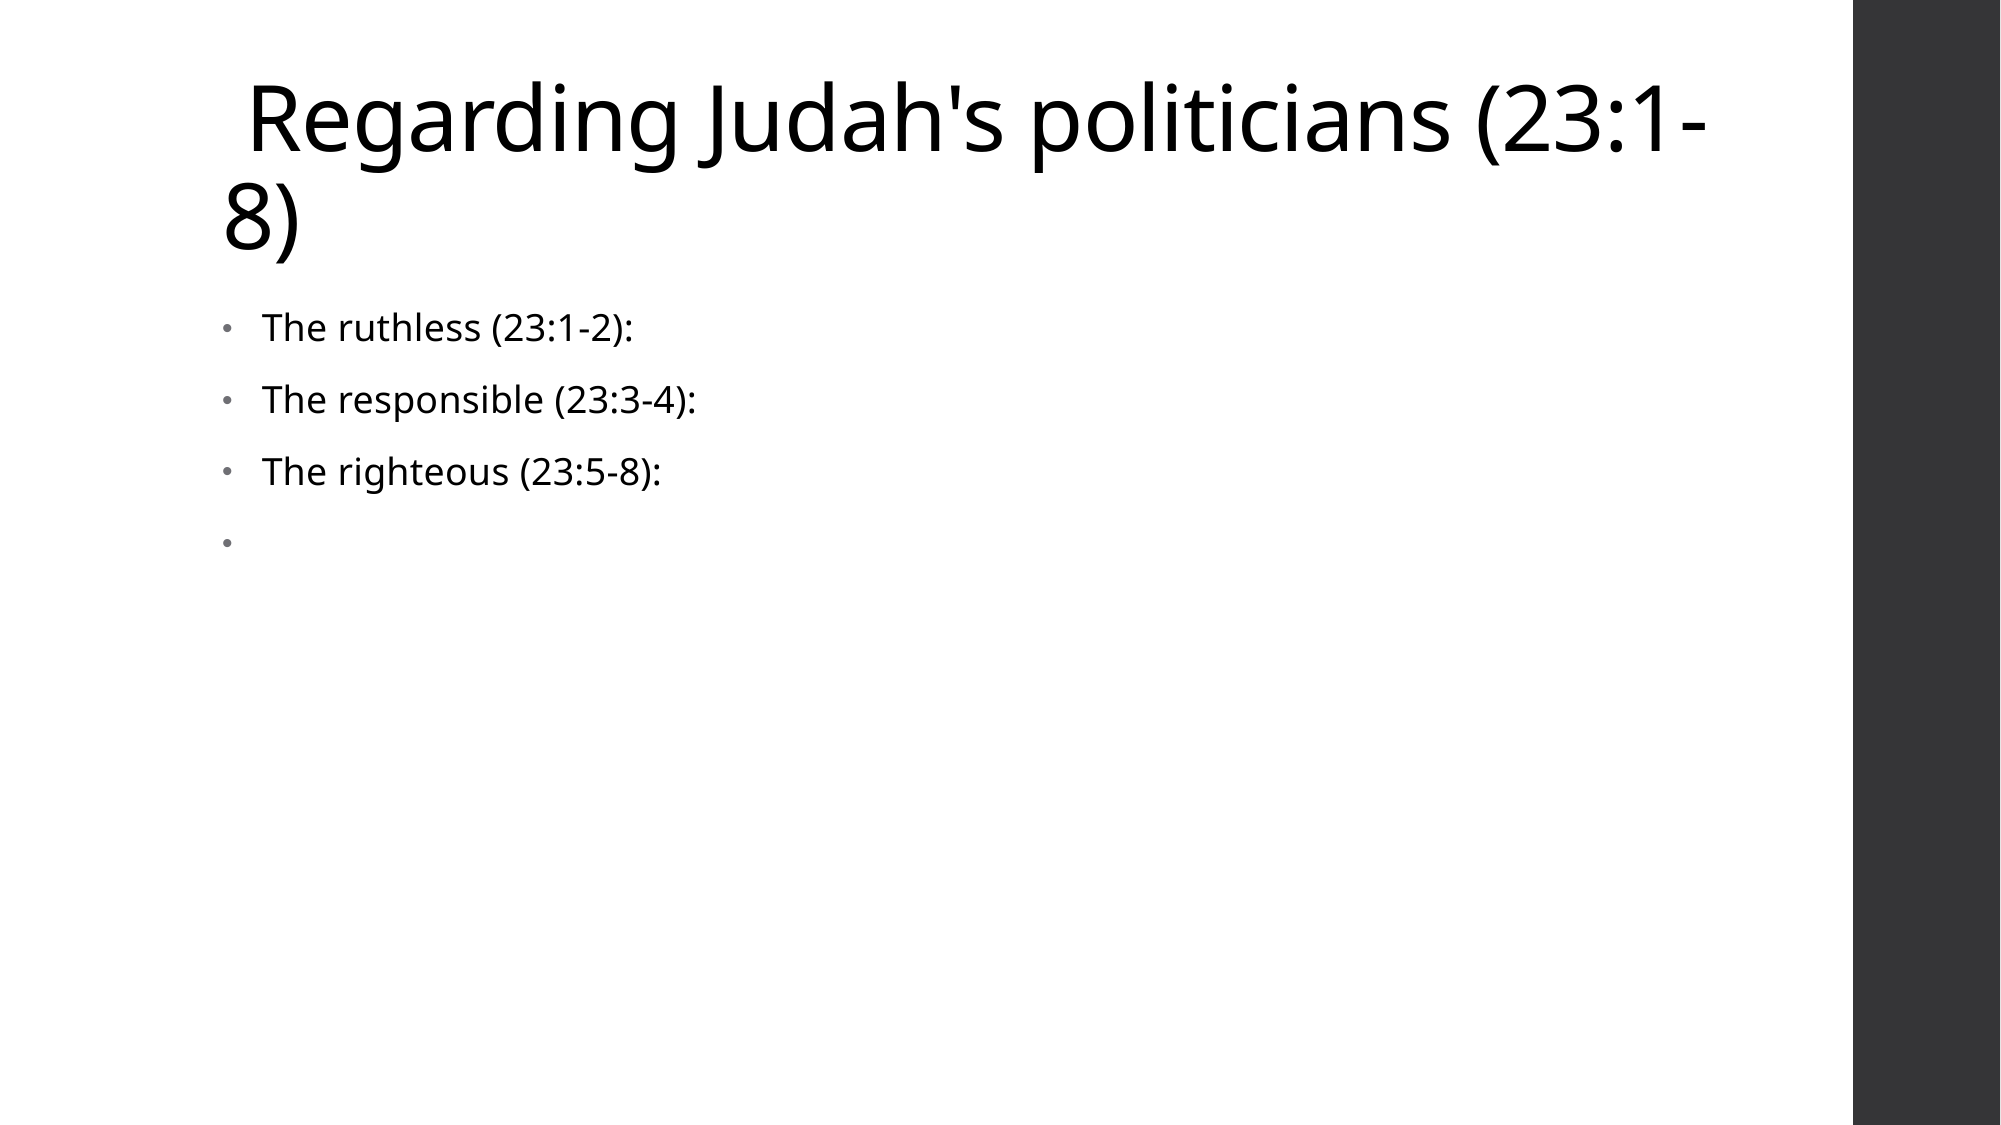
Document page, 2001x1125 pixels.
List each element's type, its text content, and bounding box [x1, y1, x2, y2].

list The ruthless (23:1-2): The responsible (23:3-4): The righteous (23:5-8): [206, 299, 1617, 1014]
title Regarding Judah's politicians (23:1-8) [206, 60, 1797, 278]
